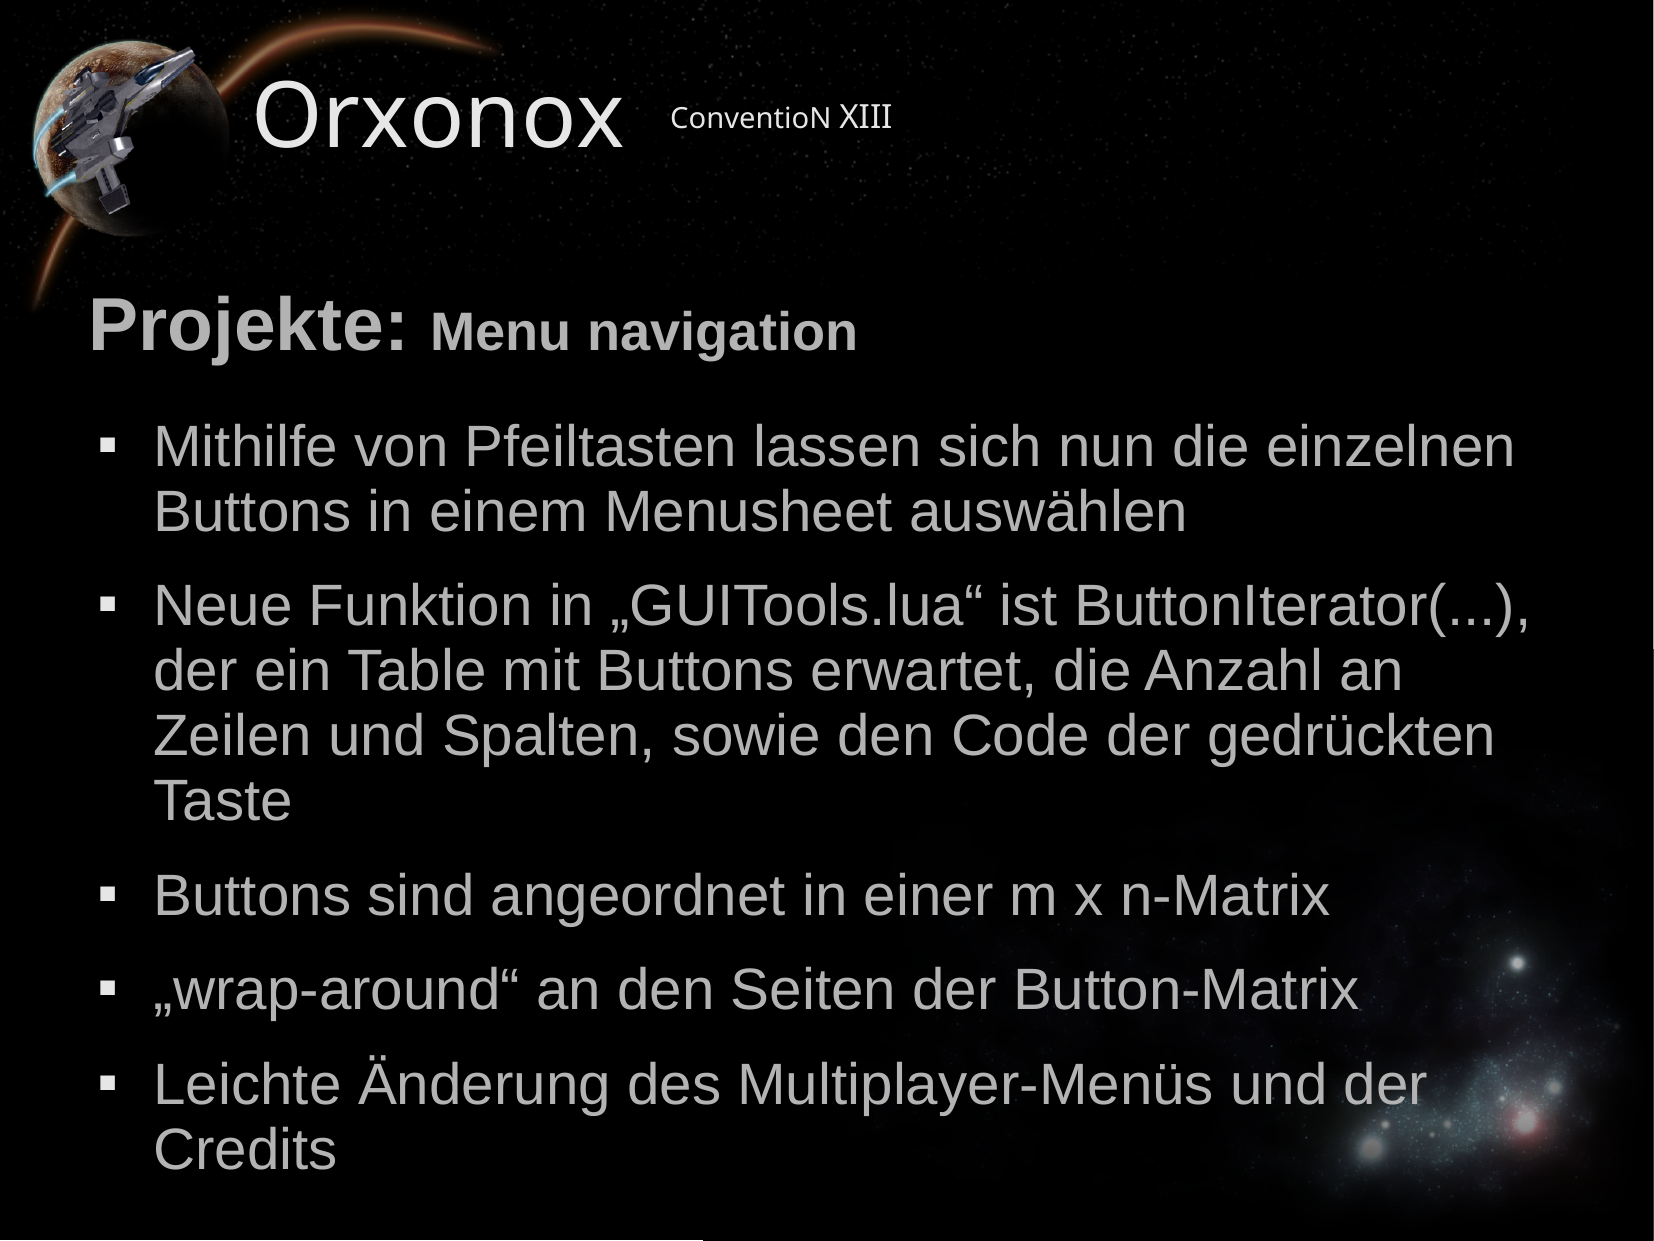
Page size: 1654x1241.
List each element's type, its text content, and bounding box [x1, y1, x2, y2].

title Projekte: Menu navigation [88, 273, 1577, 377]
picture [703, 649, 1654, 1241]
picture [0, 0, 1607, 443]
list Mithilfe von Pfeiltasten lassen sich nun die einzelnen Buttons in einem Menusheet auswählen Neue Funktion in „GUITools.lua“ ist ButtonIterator(...), der ein Table mit Buttons erwartet, die Anzahl an Zeilen und Spalten, sowie den Code der gedrückten Taste Buttons sind angeordnet in einer m x n-Matrix „wrap-around“ an den Seiten der Button-Matrix Leichte Änderung des Multiplayer-Menüs und der Credits [82, 413, 1571, 1218]
